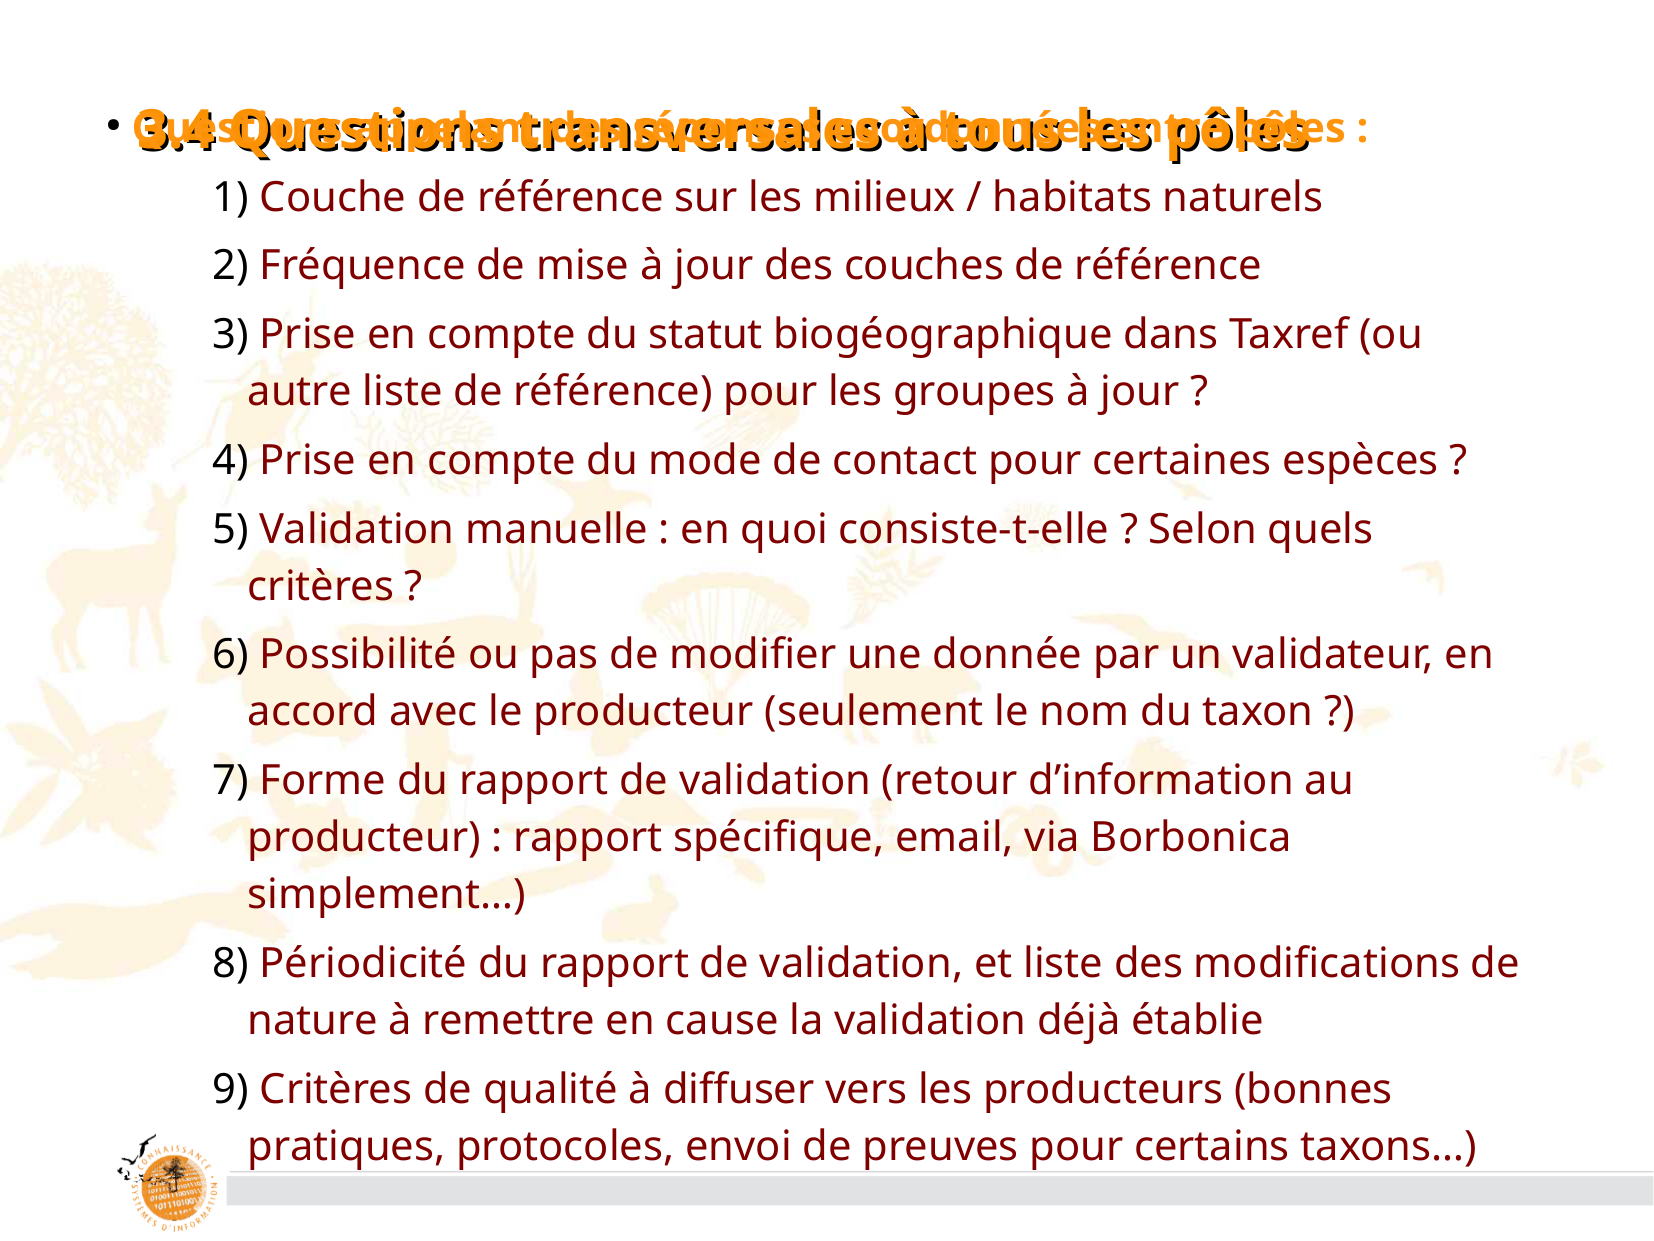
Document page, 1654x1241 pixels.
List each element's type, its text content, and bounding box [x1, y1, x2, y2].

picture [0, 0, 1654, 1241]
subtitle Questions appelant des réponses coordonnées entre pôles : Couche de référence sur les milieux / habitats naturels Fréquence de mise à jour des couches de référence Prise en compte du statut biogéographique dans Taxref (ou autre liste de référence) pour les groupes à jour ? Prise en compte du mode de contact pour certaines espèces ? Validation manuelle : en quoi consiste-t-elle ? Selon quels critères ? Possibilité ou pas de modifier une donnée par un validateur, en accord avec le producteur (seulement le nom du taxon ?) Forme du rapport de validation (retour d’information au producteur) : rapport spécifique, email, via Borbonica simplement…) Périodicité du rapport de validation, et liste des modifications de nature à remettre en cause la validation déjà établie Critères de qualité à diffuser vers les producteurs (bonnes pratiques, protocoles, envoi de preuves pour certains taxons…) [106, 231, 1536, 1038]
title 3.4 Questions transversales à tous les pôles [118, 49, 1607, 207]
